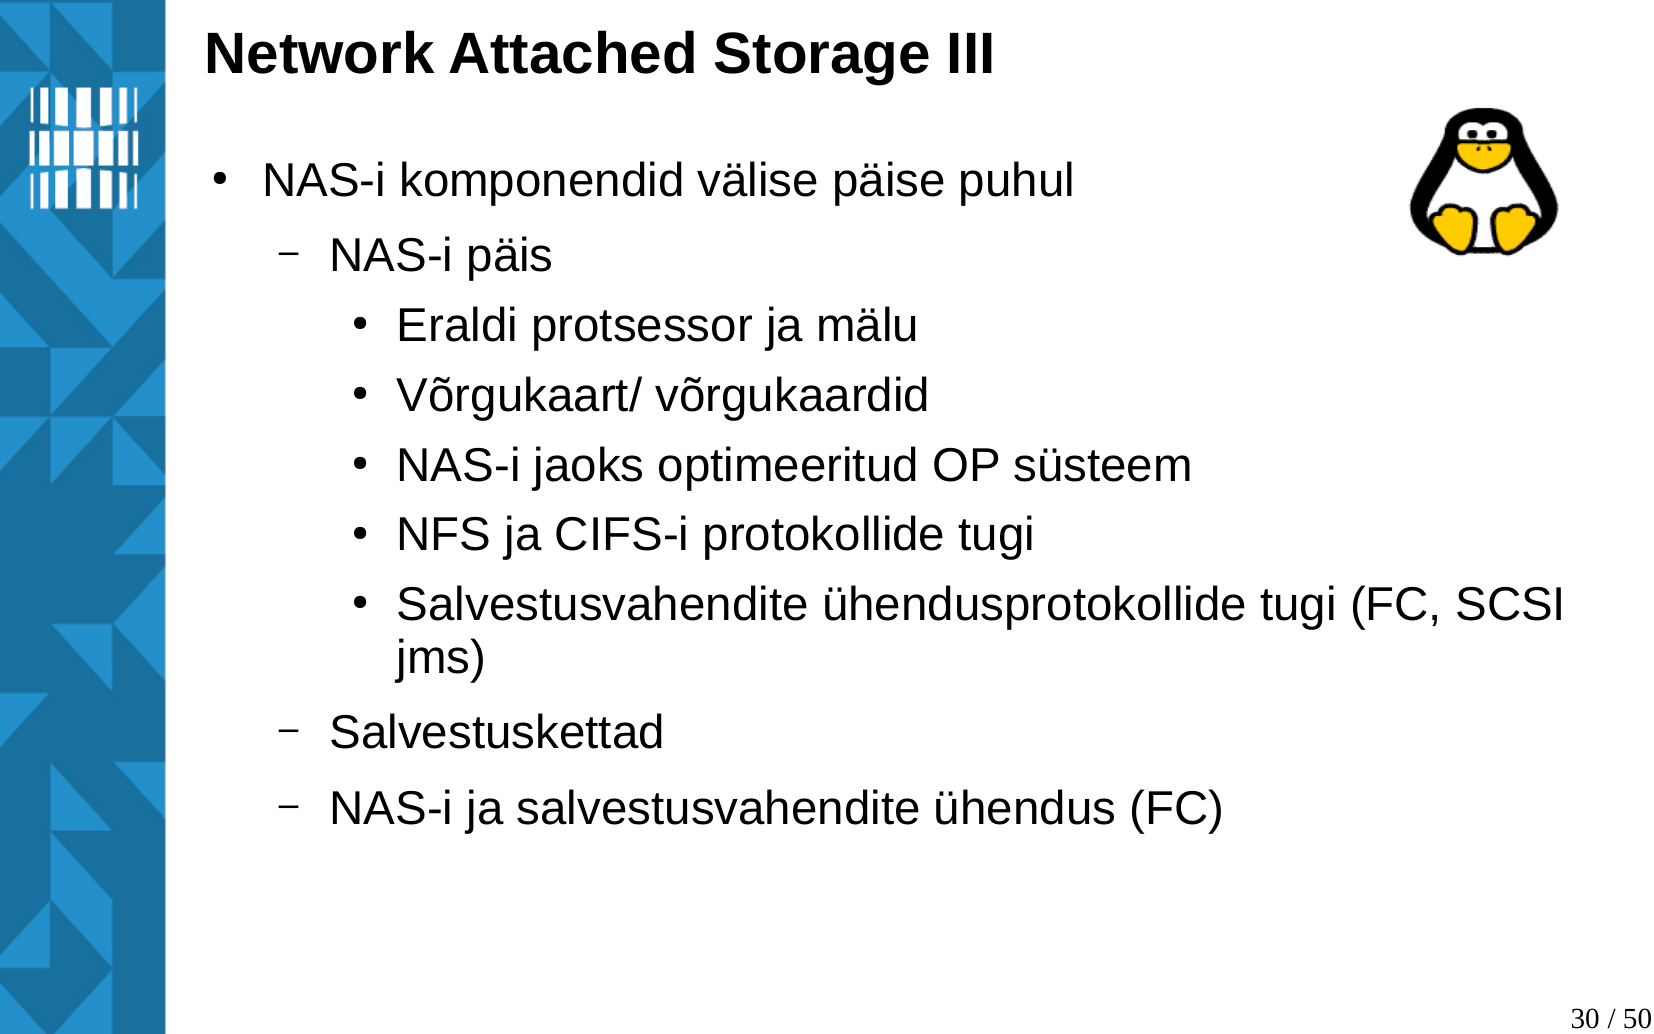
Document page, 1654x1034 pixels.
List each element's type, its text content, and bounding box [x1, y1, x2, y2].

picture [1358, 64, 1607, 272]
title Network Attached Storage III [204, 11, 1075, 95]
list NAS-i komponendid välise päise puhul NAS-i päis Eraldi protsessor ja mälu Võrgukaart/ võrgukaardid NAS-i jaoks optimeeritud OP süsteem NFS ja CIFS-i protokollide tugi Salvestusvahendite ühendusprotokollide tugi (FC, SCSI jms) Salvestuskettad NAS-i ja salvestusvahendite ühendus (FC) [194, 153, 1595, 836]
